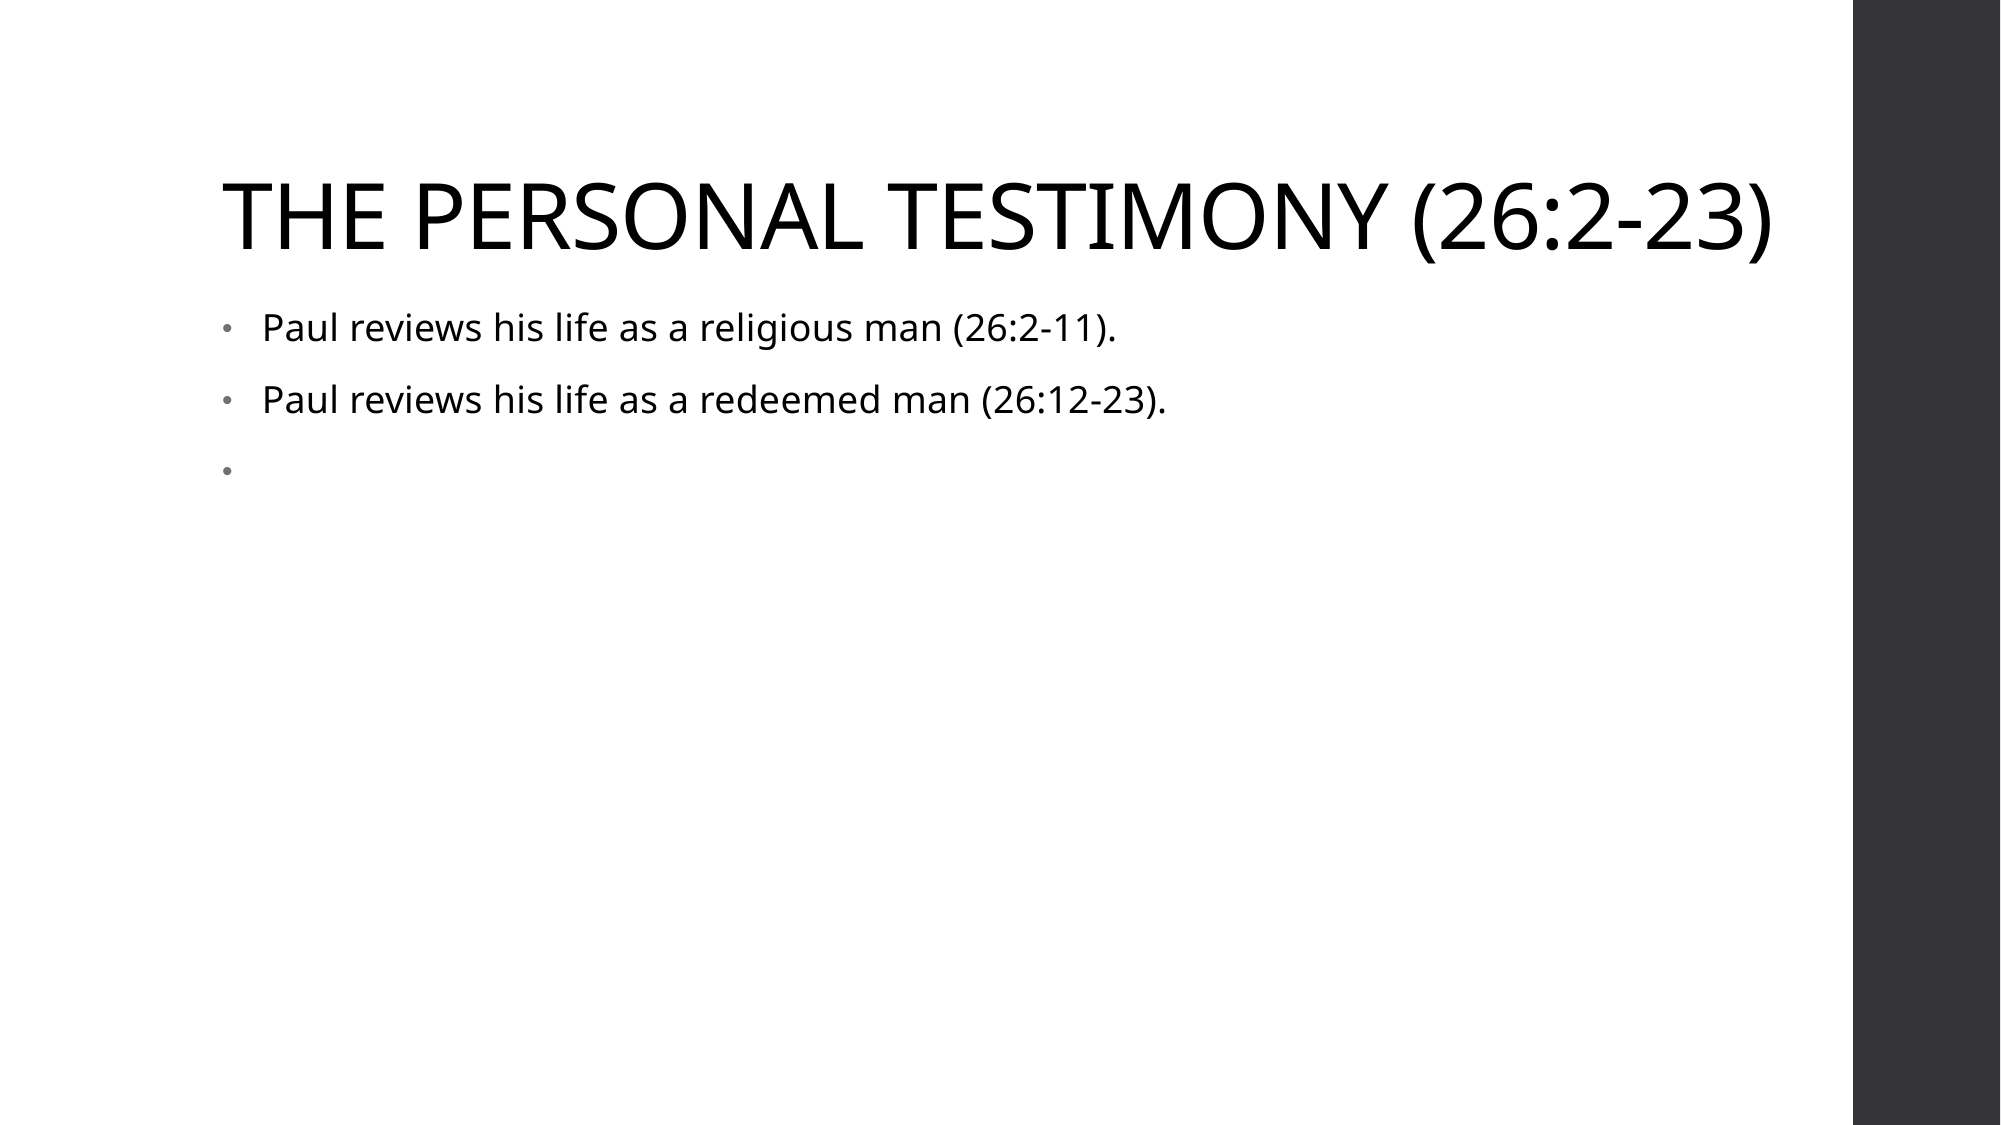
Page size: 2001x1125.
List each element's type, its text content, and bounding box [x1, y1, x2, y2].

title THE PERSONAL TESTIMONY (26:2-23) [206, 60, 1797, 278]
list Paul reviews his life as a religious man (26:2-11). Paul reviews his life as a redeemed man (26:12-23). [206, 299, 1617, 1014]
